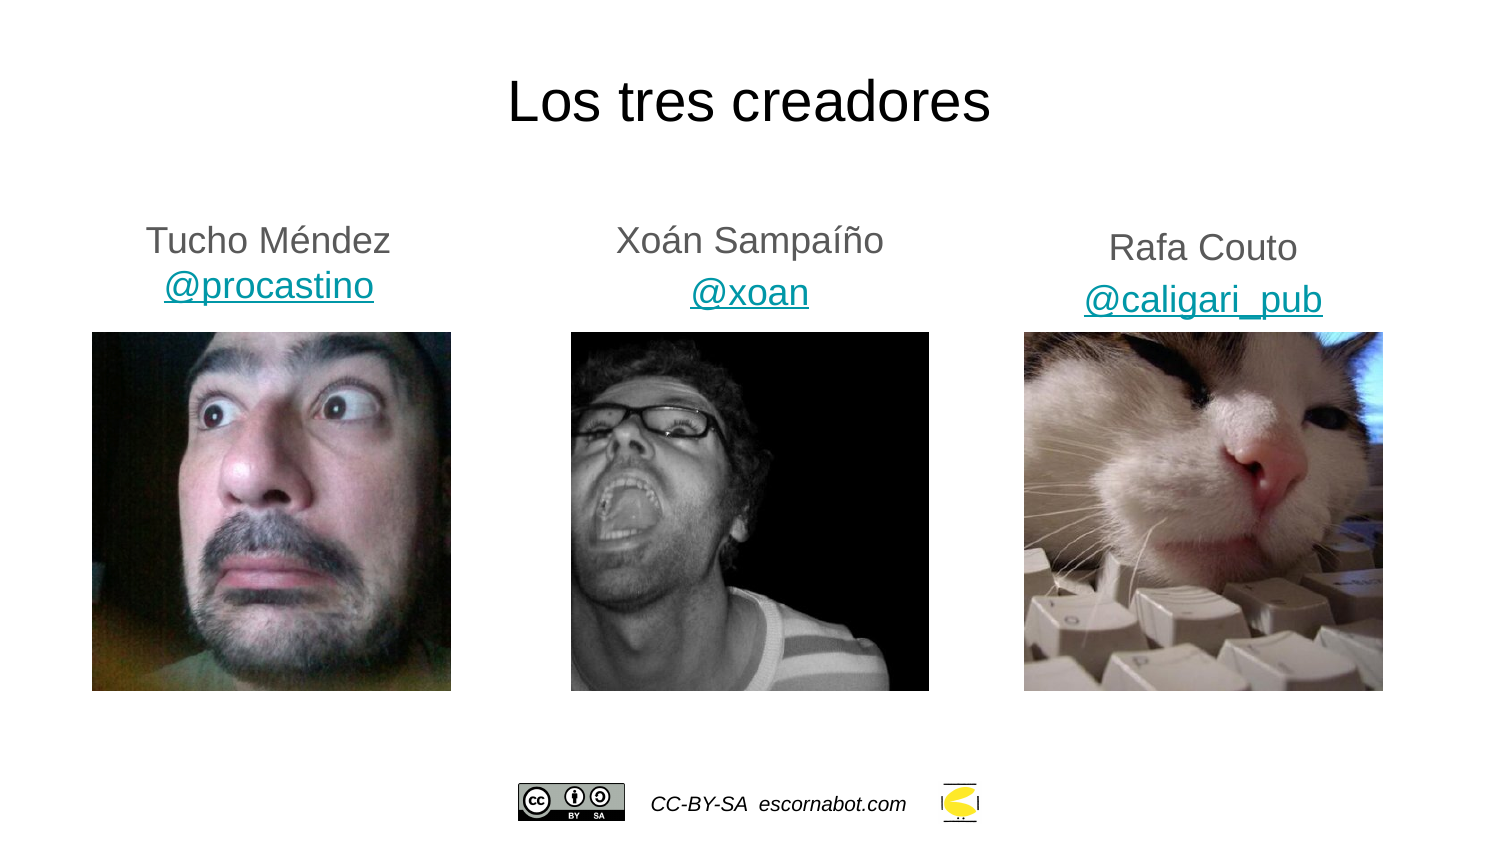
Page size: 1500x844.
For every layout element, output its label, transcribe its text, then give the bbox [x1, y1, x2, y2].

list Tucho Méndez @procastino [51, 201, 487, 763]
picture [938, 781, 982, 824]
picture [518, 783, 625, 821]
title Los tres creadores [51, 48, 1449, 142]
text_box CC-BY-SA escornabot.com [635, 775, 936, 830]
list Xoán Sampaíño @xoan [532, 194, 968, 755]
picture [571, 332, 929, 691]
picture [1024, 332, 1383, 691]
list Rafa Couto @caligari_pub [985, 201, 1421, 763]
picture [92, 332, 451, 691]
